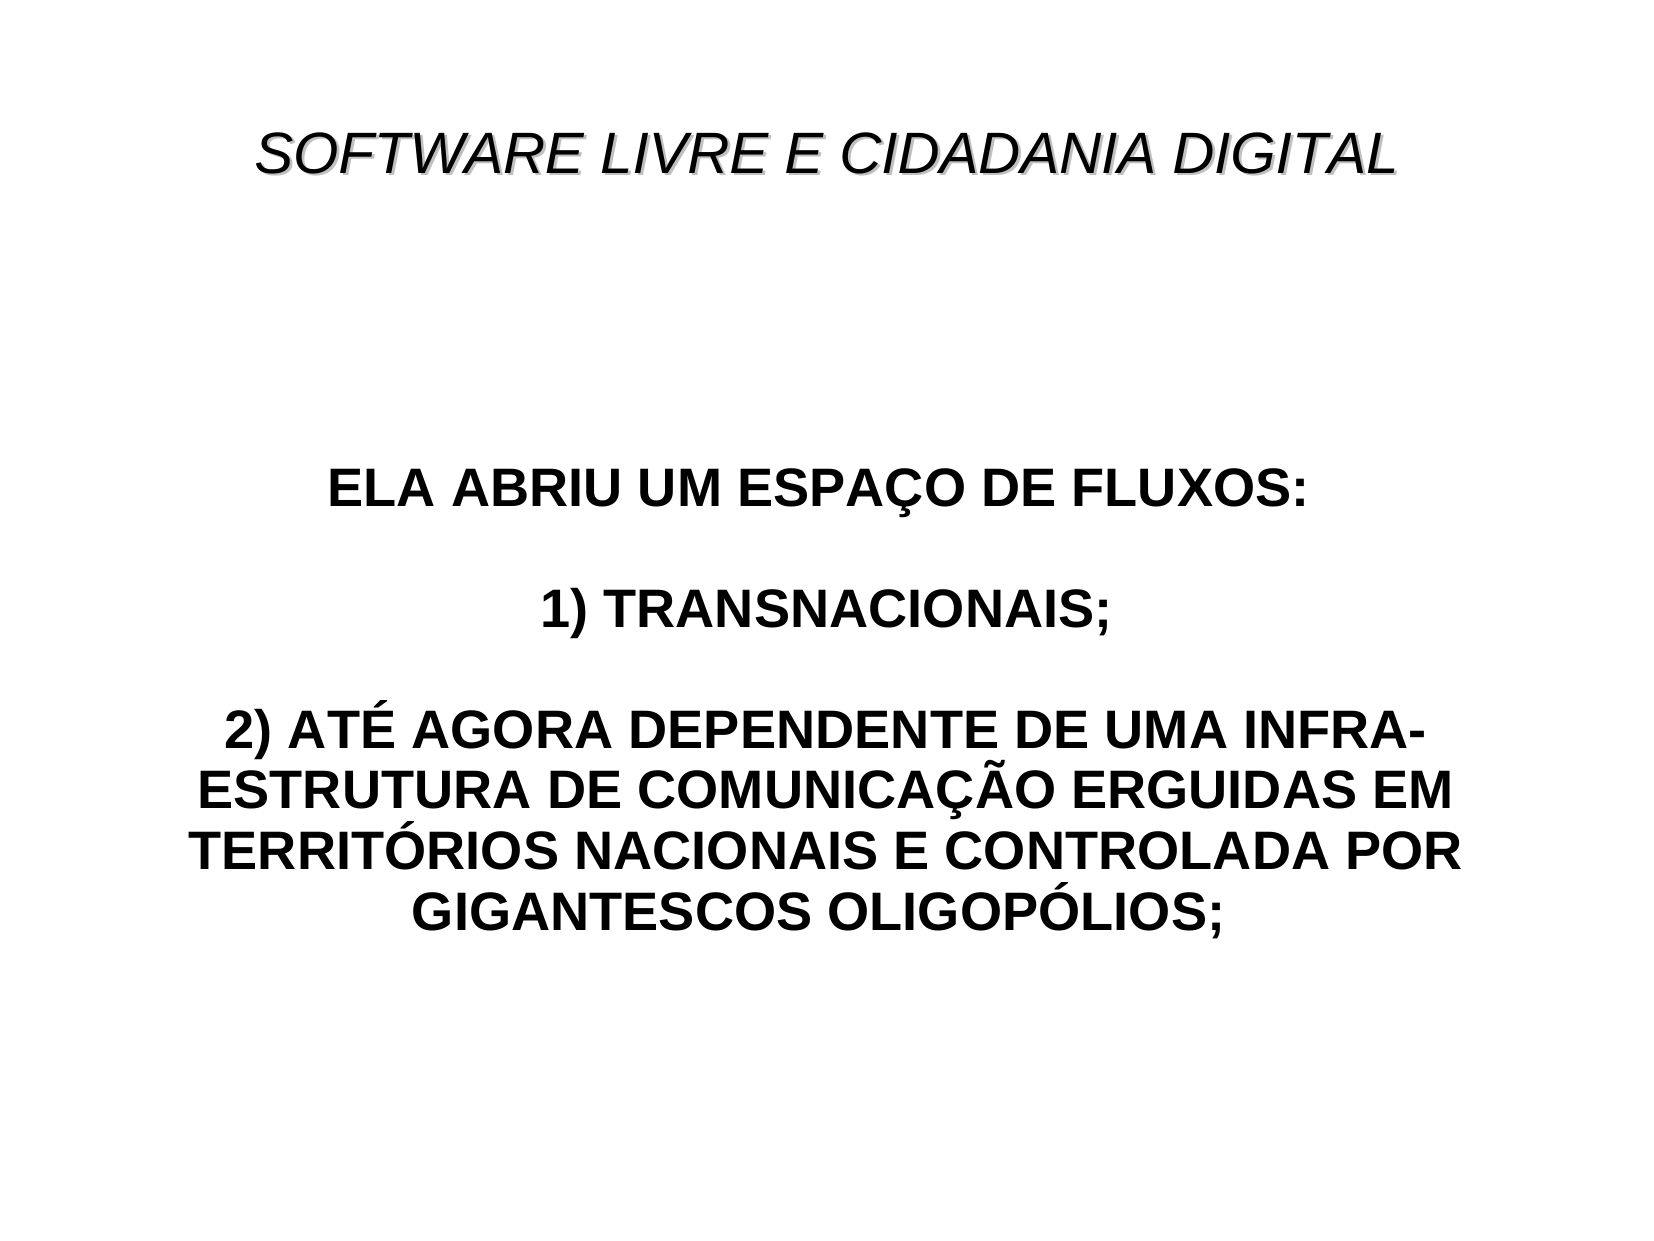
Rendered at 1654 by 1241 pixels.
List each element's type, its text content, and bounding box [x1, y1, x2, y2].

subtitle ELA ABRIU UM ESPAÇO DE FLUXOS: 1) TRANSNACIONAIS; 2) ATÉ AGORA DEPENDENTE DE UMA INFRA-ESTRUTURA DE COMUNICAÇÃO ERGUIDAS EM TERRITÓRIOS NACIONAIS E CONTROLADA POR GIGANTESCOS OLIGOPÓLIOS; [82, 297, 1571, 1102]
title SOFTWARE LIVRE E CIDADANIA DIGITAL [82, 49, 1571, 257]
